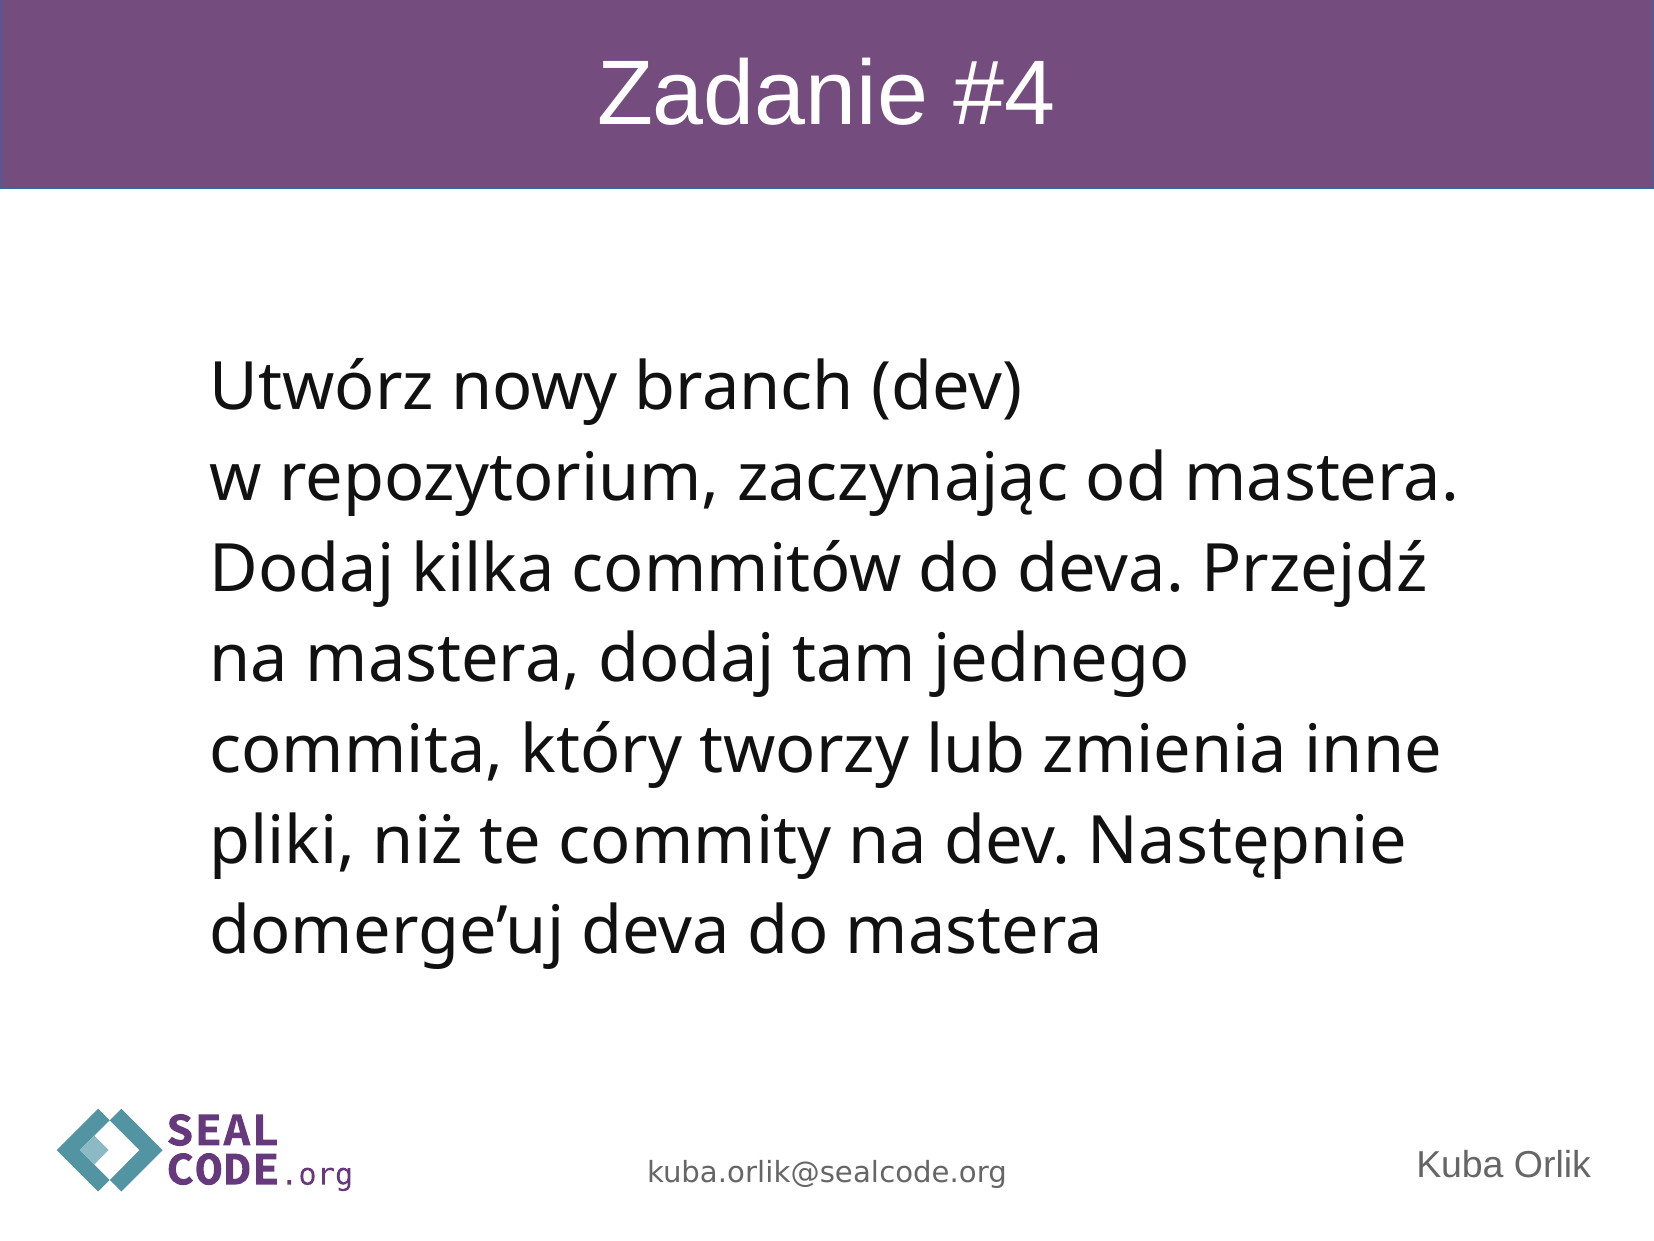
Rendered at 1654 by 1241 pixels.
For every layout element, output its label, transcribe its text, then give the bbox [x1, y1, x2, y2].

title Zadanie #4 [0, 0, 1653, 188]
text_box Utwórz nowy branch (dev) w repozytorium, zaczynając od mastera. Dodaj kilka commitów do deva. Przejdź na mastera, dodaj tam jednego commita, który tworzy lub zmienia inne pliki, niż te commity na dev. Następnie domerge’uj deva do mastera [159, 330, 1494, 906]
